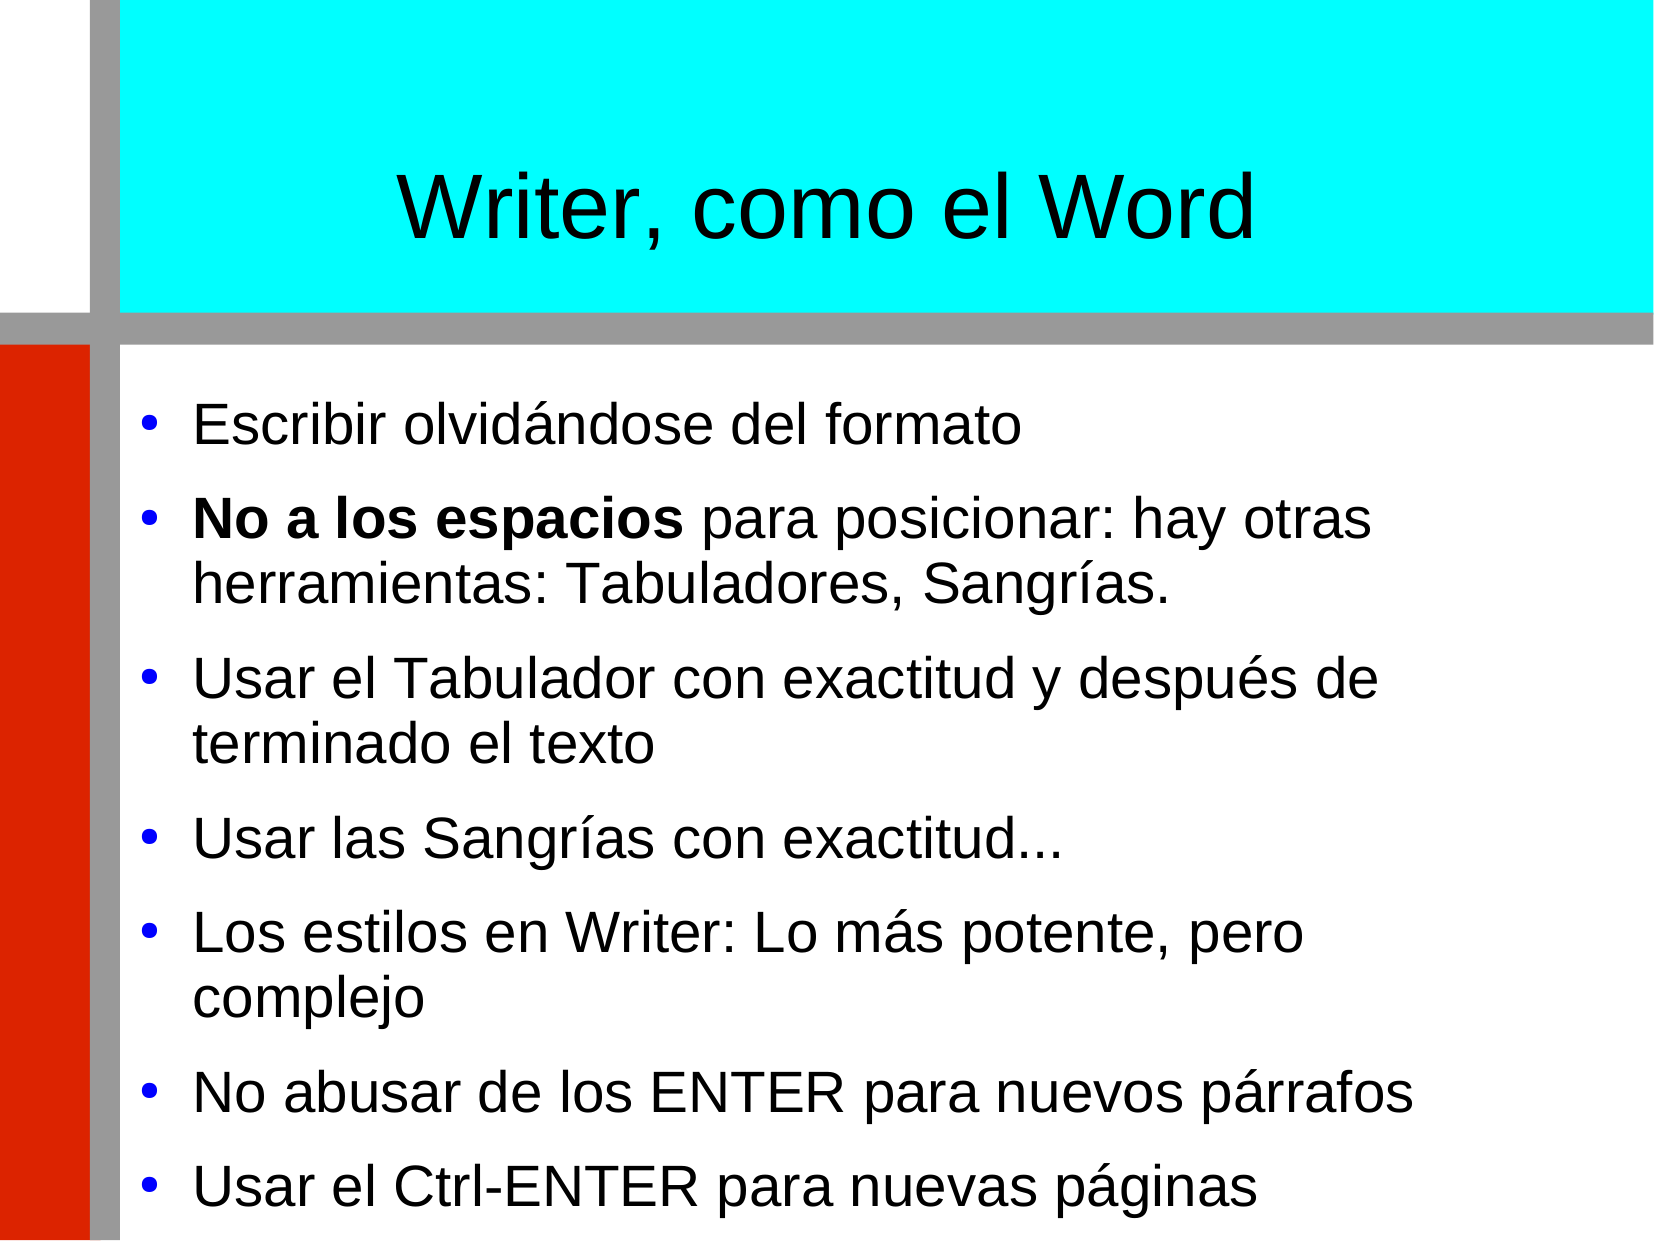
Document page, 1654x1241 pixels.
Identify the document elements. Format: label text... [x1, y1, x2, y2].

list Escribir olvidándose del formato No a los espacios para posicionar: hay otras herramientas: Tabuladores, Sangrías. Usar el Tabulador con exactitud y después de terminado el texto Usar las Sangrías con exactitud... Los estilos en Writer: Lo más potente, pero complejo No abusar de los ENTER para nuevos párrafos Usar el Ctrl-ENTER para nuevas páginas [121, 391, 1534, 1241]
title Writer, como el Word [121, 102, 1534, 310]
